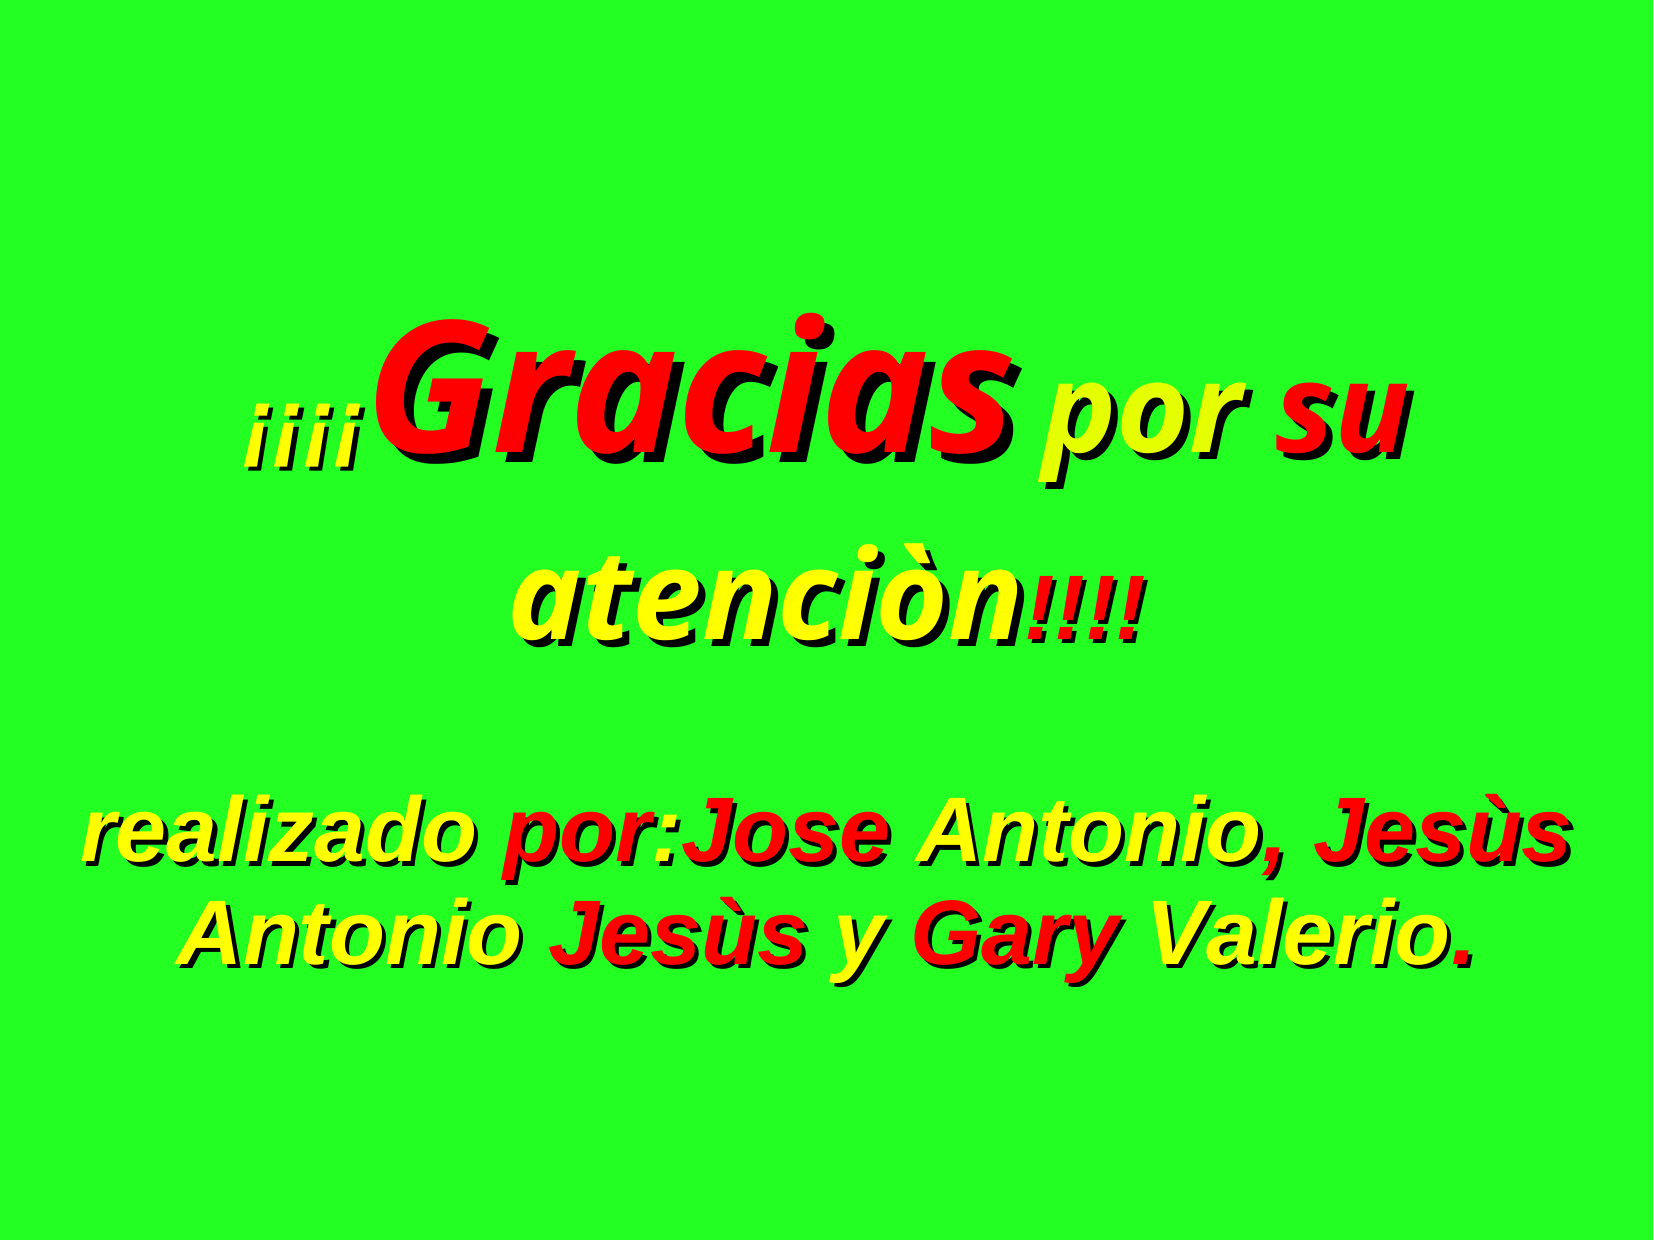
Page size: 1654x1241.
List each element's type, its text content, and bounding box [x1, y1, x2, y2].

title ¡¡¡¡Gracias por su atenciòn!!!! realizado por:Jose Antonio, Jesùs Antonio Jesùs y Gary Valerio. [0, 0, 1654, 1241]
